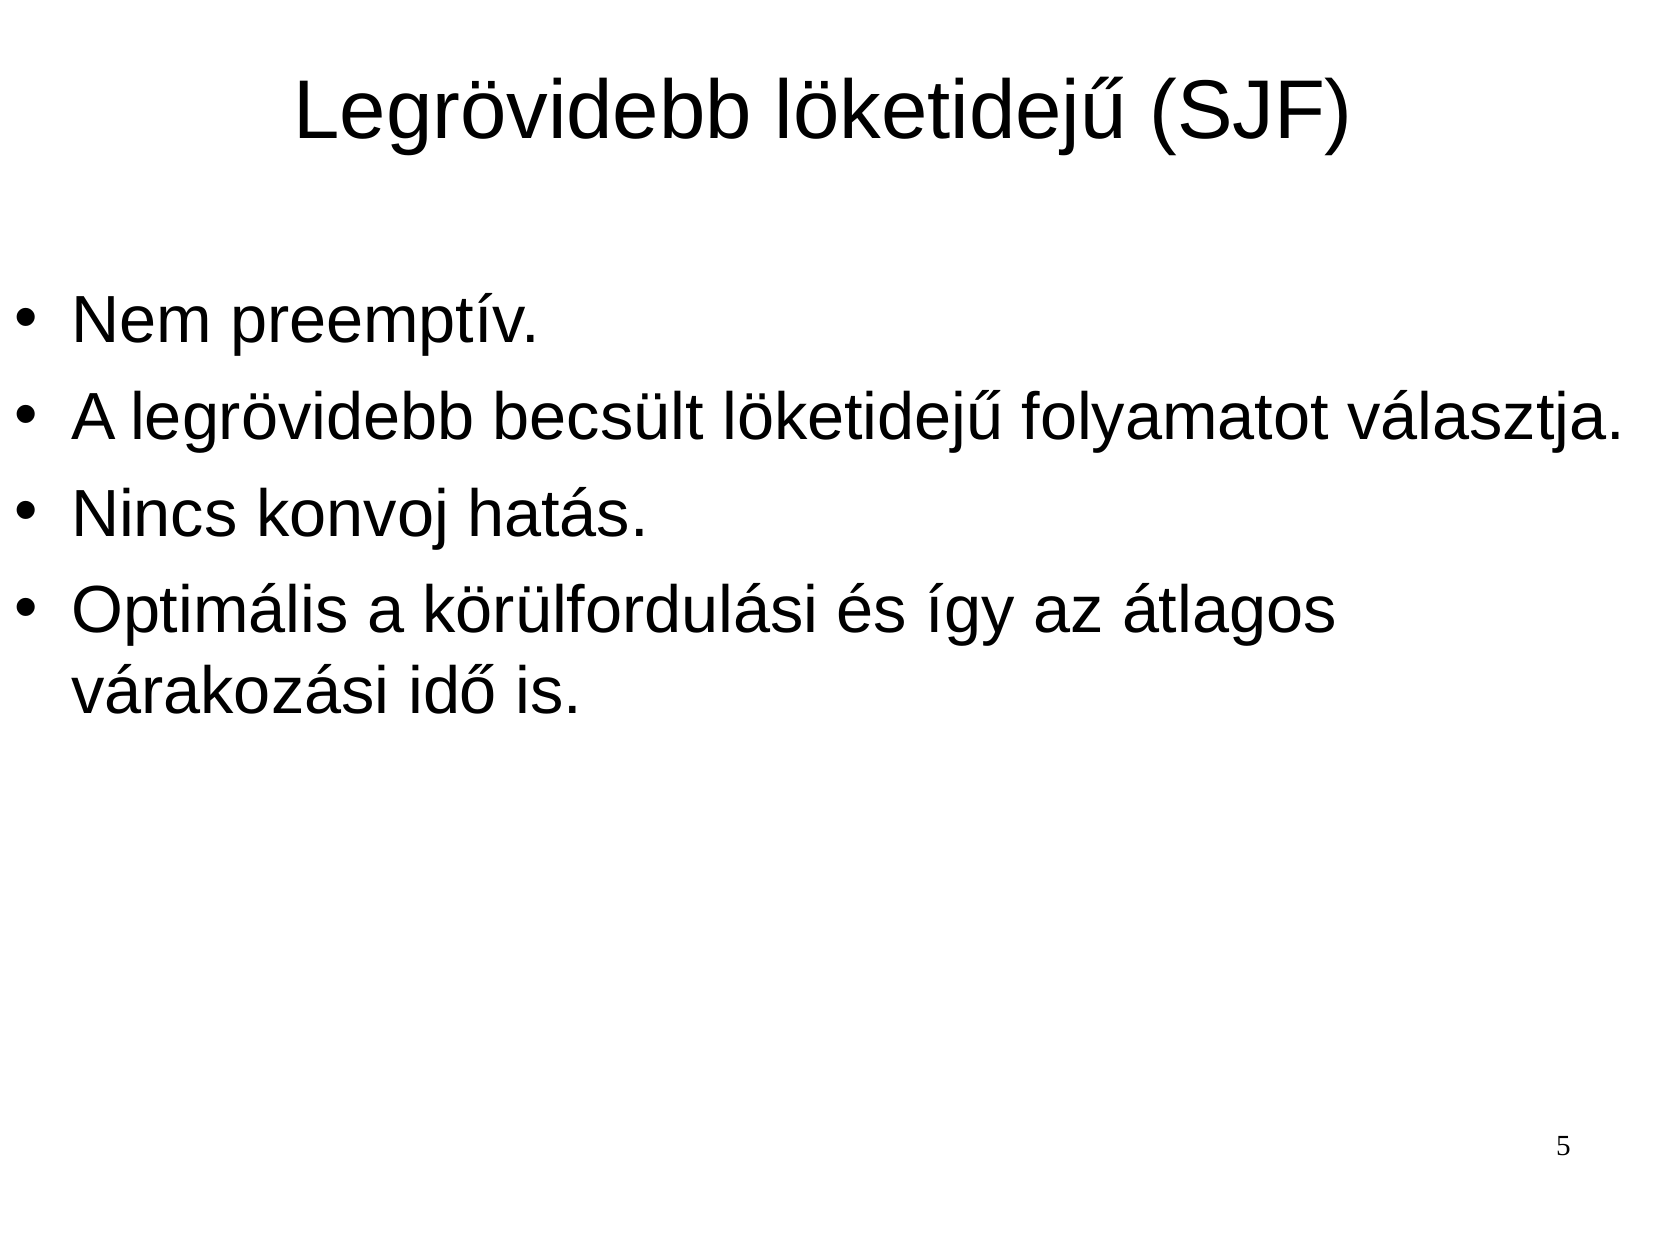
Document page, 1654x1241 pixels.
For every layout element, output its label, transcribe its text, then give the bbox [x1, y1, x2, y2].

list Nem preemptív. A legrövidebb becsült löketidejű folyamatot választja. Nincs konvoj hatás. Optimális a körülfordulási és így az átlagos várakozási idő is. [0, 268, 1654, 946]
title Legrövidebb löketidejű (SJF) [38, 20, 1609, 191]
